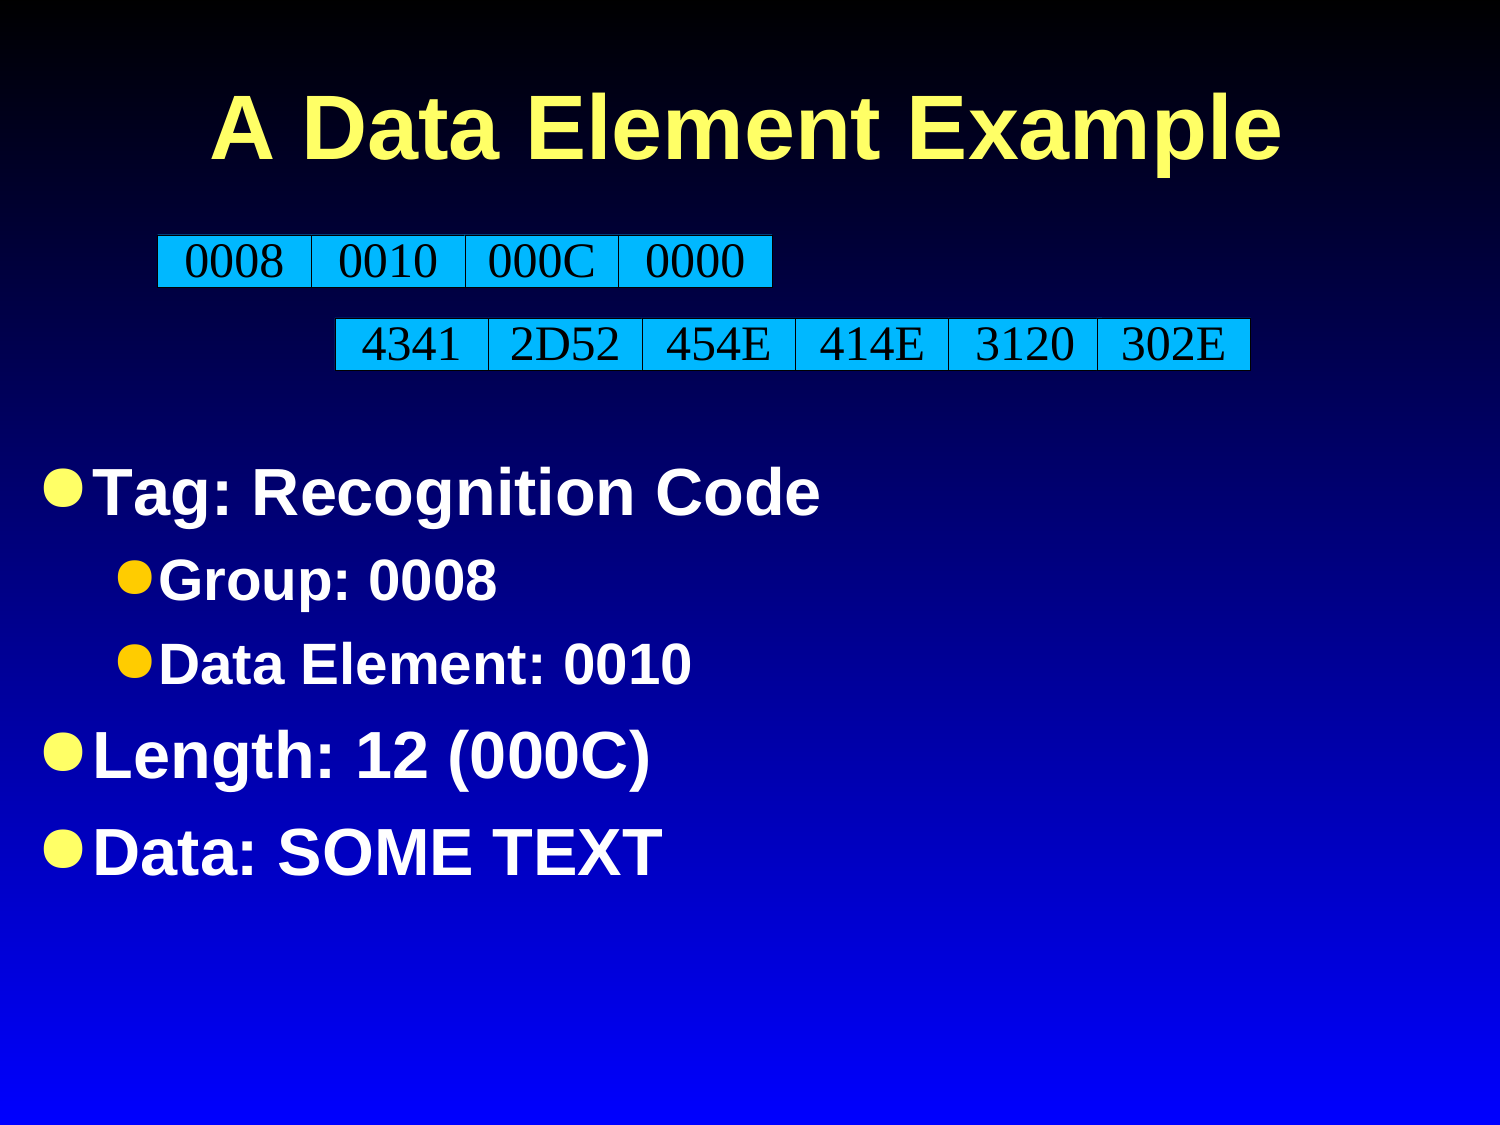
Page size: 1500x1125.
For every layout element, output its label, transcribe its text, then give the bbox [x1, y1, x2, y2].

title A Data Element Example [109, 14, 1385, 173]
chart [99, 173, 1388, 916]
list Tag: Recognition Code Group: 0008 Data Element: 0010 Length: 12 (000C) Data: SOME TEXT [36, 454, 1458, 1025]
